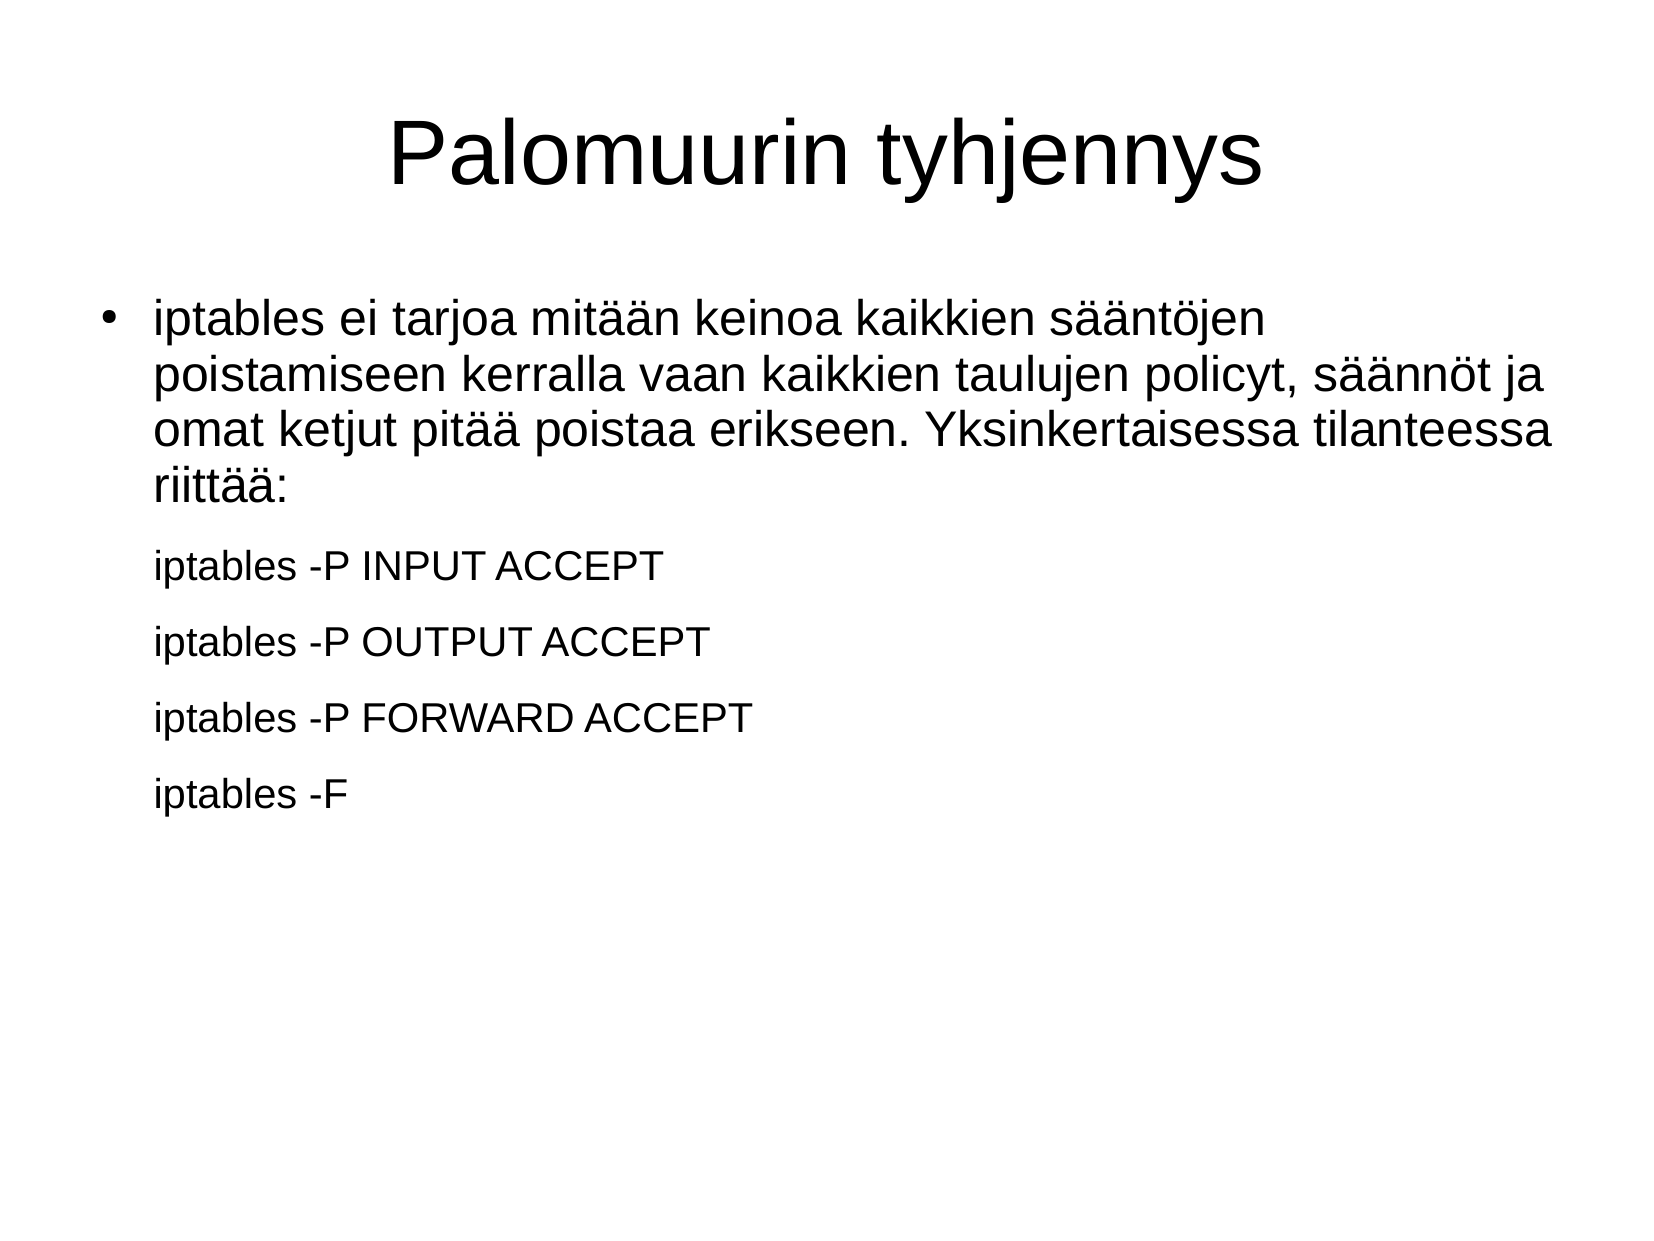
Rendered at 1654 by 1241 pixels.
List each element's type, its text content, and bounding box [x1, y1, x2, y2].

title Palomuurin tyhjennys [82, 49, 1571, 257]
list iptables ei tarjoa mitään keinoa kaikkien sääntöjen poistamiseen kerralla vaan kaikkien taulujen policyt, säännöt ja omat ketjut pitää poistaa erikseen. Yksinkertaisessa tilanteessa riittää: iptables -P INPUT ACCEPT iptables -P OUTPUT ACCEPT iptables -P FORWARD ACCEPT iptables -F [82, 290, 1571, 1010]
